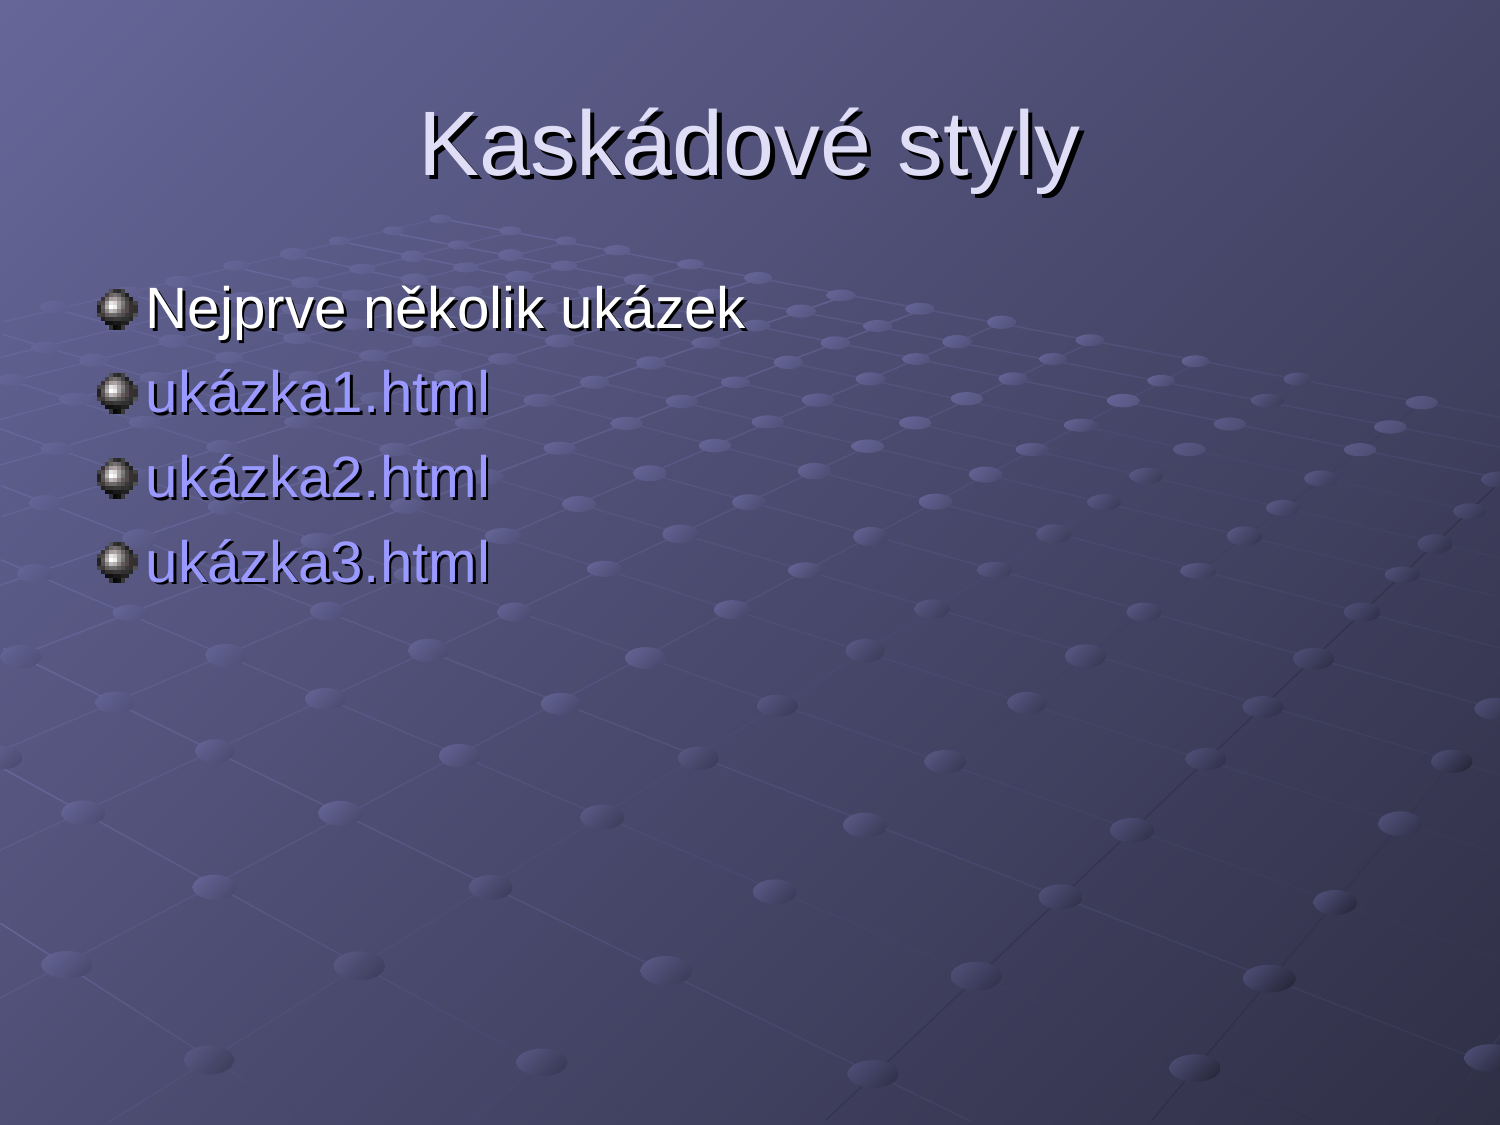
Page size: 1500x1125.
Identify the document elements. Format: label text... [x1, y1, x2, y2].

list Nejprve několik ukázek ukázka1.html ukázka2.html ukázka3.html [74, 262, 1412, 1125]
title Kaskádové styly [75, 45, 1426, 233]
